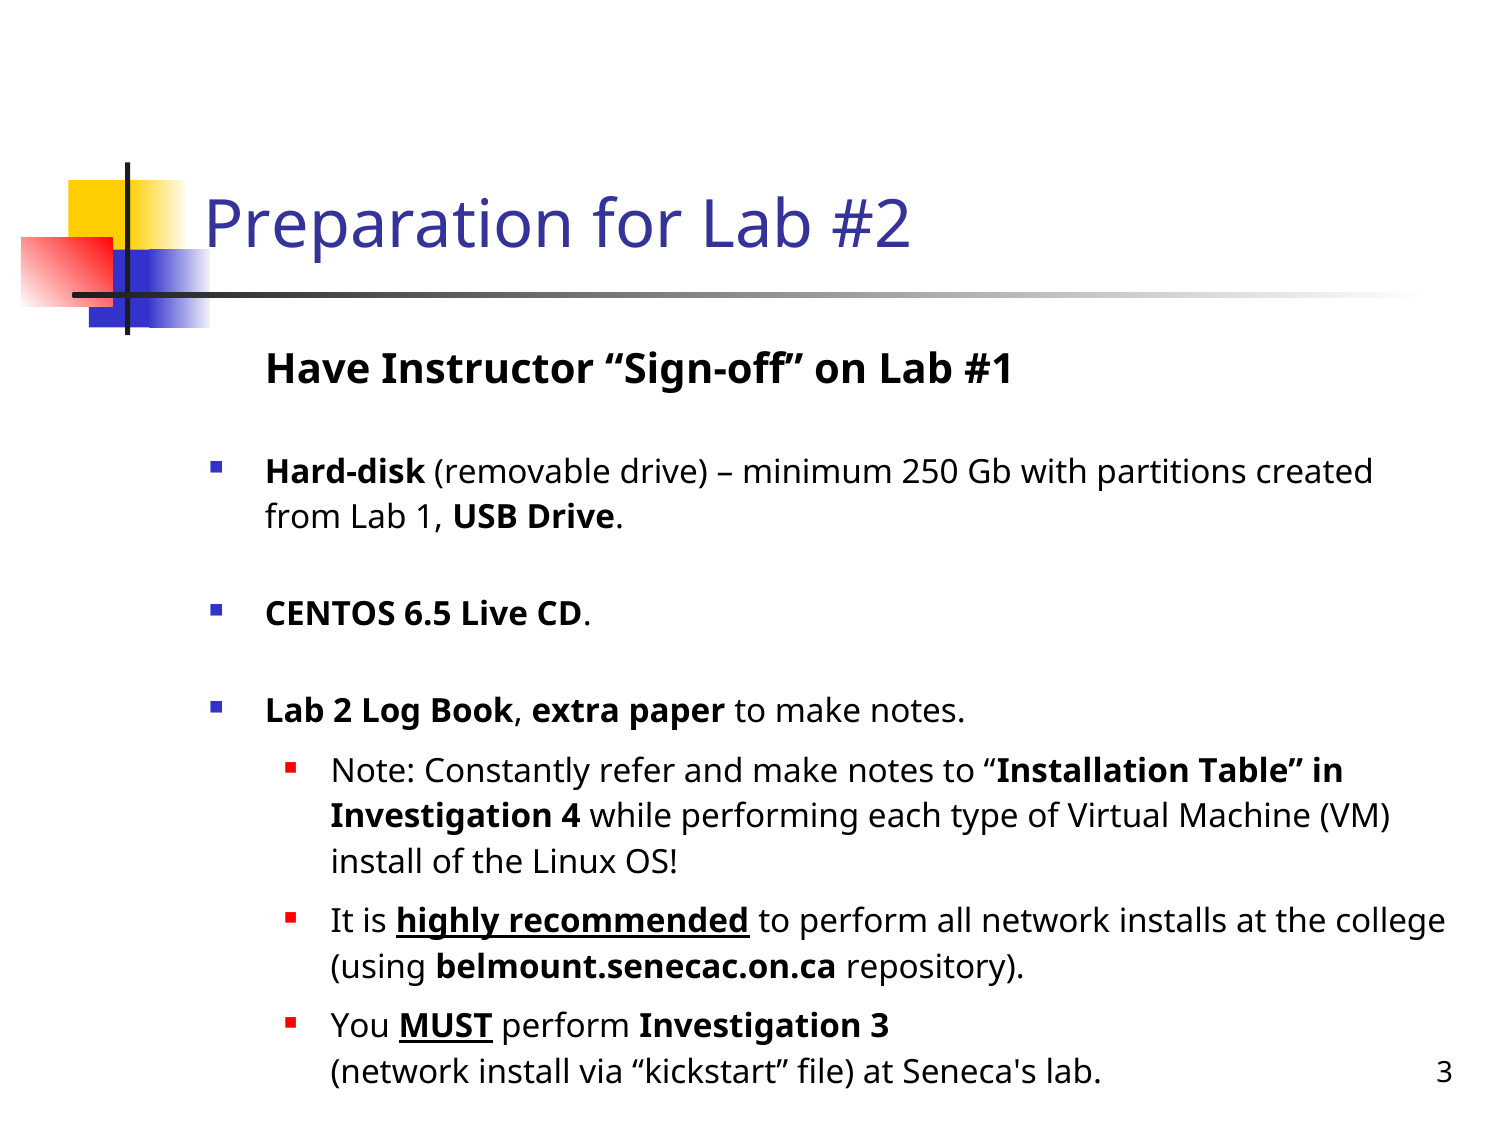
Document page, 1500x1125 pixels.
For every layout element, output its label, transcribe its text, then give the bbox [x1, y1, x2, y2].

title Preparation for Lab #2 [188, 35, 1468, 276]
list Have Instructor “Sign-off” on Lab #1 Hard-disk (removable drive) – minimum 250 Gb with partitions created from Lab 1, USB Drive. CENTOS 6.5 Live CD. Lab 2 Log Book, extra paper to make notes. Note: Constantly refer and make notes to “Installation Table” in Investigation 4 while performing each type of Virtual Machine (VM) install of the Linux OS! It is highly recommended to perform all network installs at the college (using belmount.senecac.on.ca repository). You MUST perform Investigation 3 (network install via “kickstart” file) at Seneca's lab. [193, 331, 1469, 1019]
